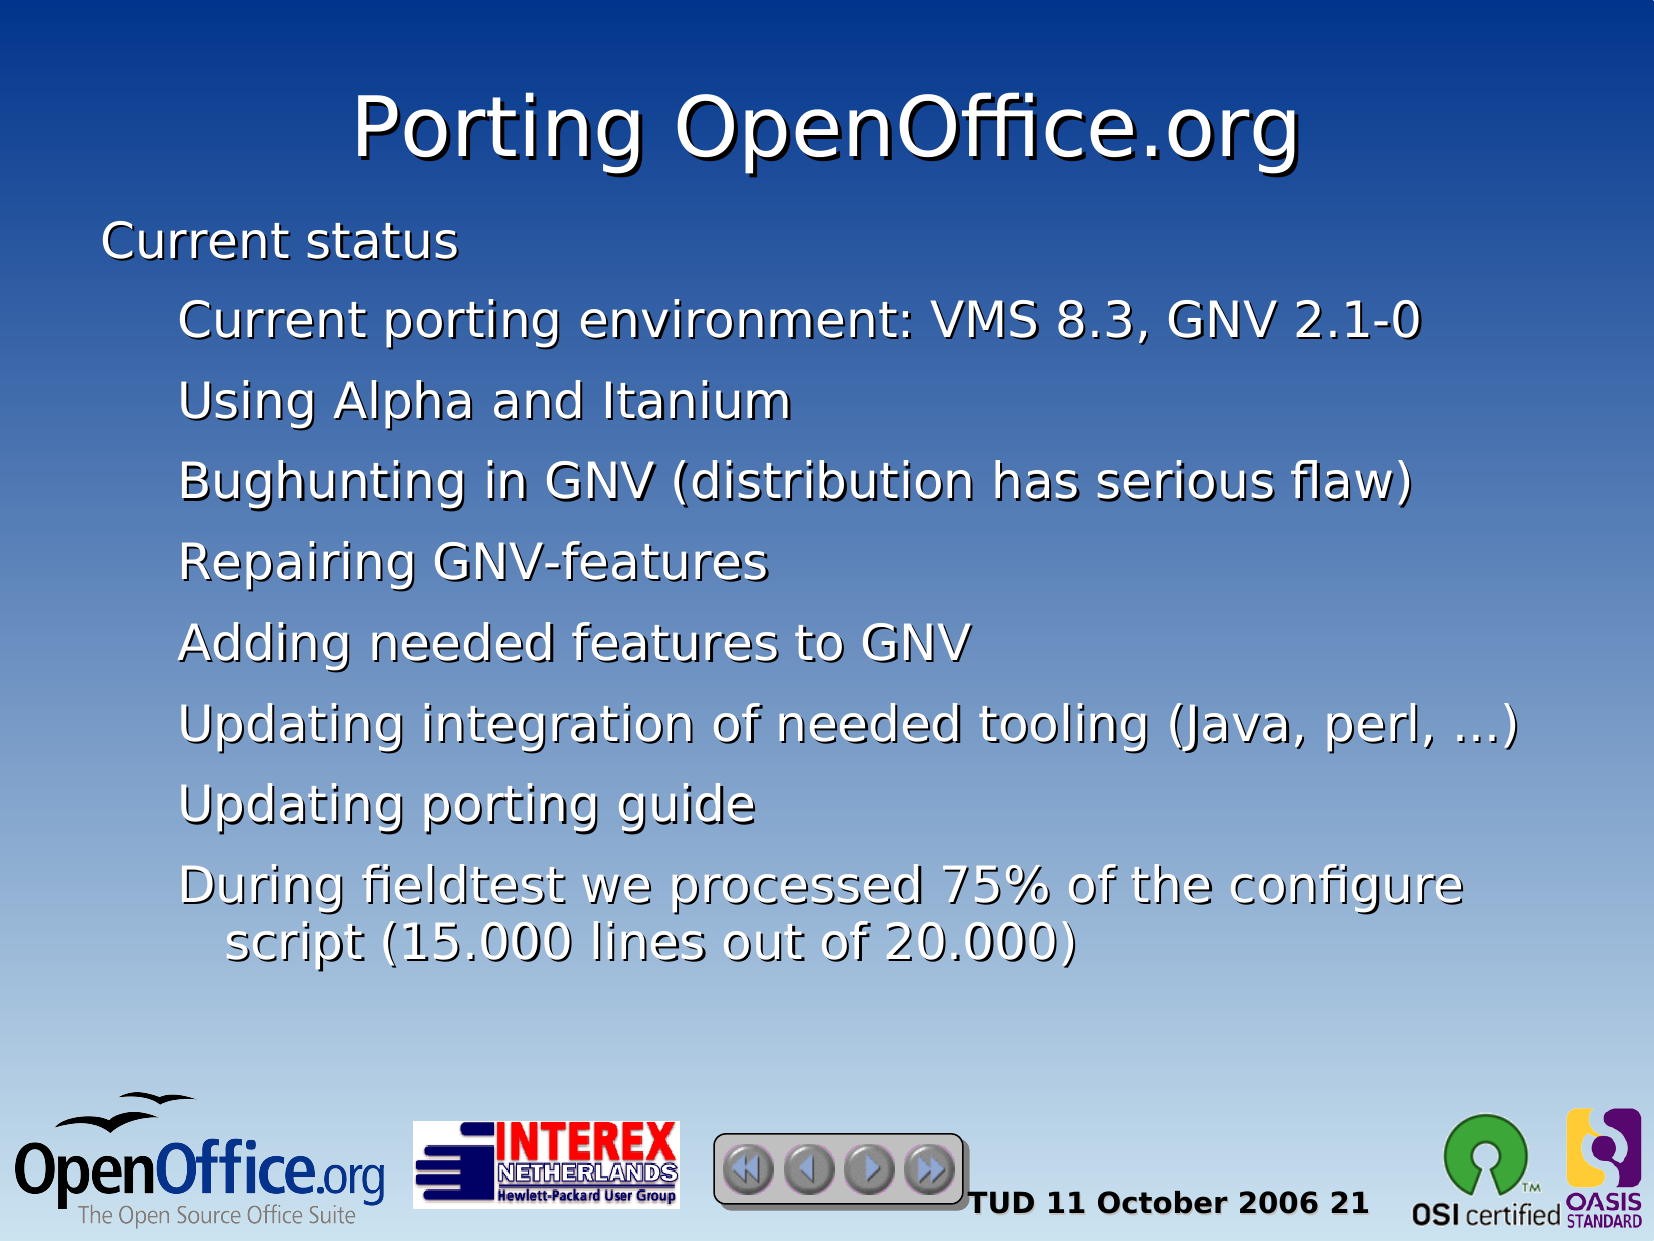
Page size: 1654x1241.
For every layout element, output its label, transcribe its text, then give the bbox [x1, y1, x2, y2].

text_box TUD 11 October 2006 32 [974, 1181, 1500, 1241]
picture [844, 1144, 895, 1195]
list Current status Current porting environment: VMS 8.3, GNV 2.1-0 Using Alpha and Itanium Bughunting in GNV (distribution has serious flaw) Repairing GNV-features Adding needed features to GNV Updating integration of needed tooling (Java, perl, ...) Updating porting guide During fieldtest we processed 75% of the configure script (15.000 lines out of 20.000) [82, 212, 1571, 1069]
picture [904, 1144, 955, 1195]
picture [784, 1144, 835, 1195]
title Porting OpenOffice.org [82, 49, 1571, 207]
picture [413, 1121, 680, 1209]
text_box [714, 1133, 963, 1204]
picture [15, 1092, 384, 1229]
picture [1405, 1102, 1654, 1238]
picture [723, 1144, 774, 1195]
